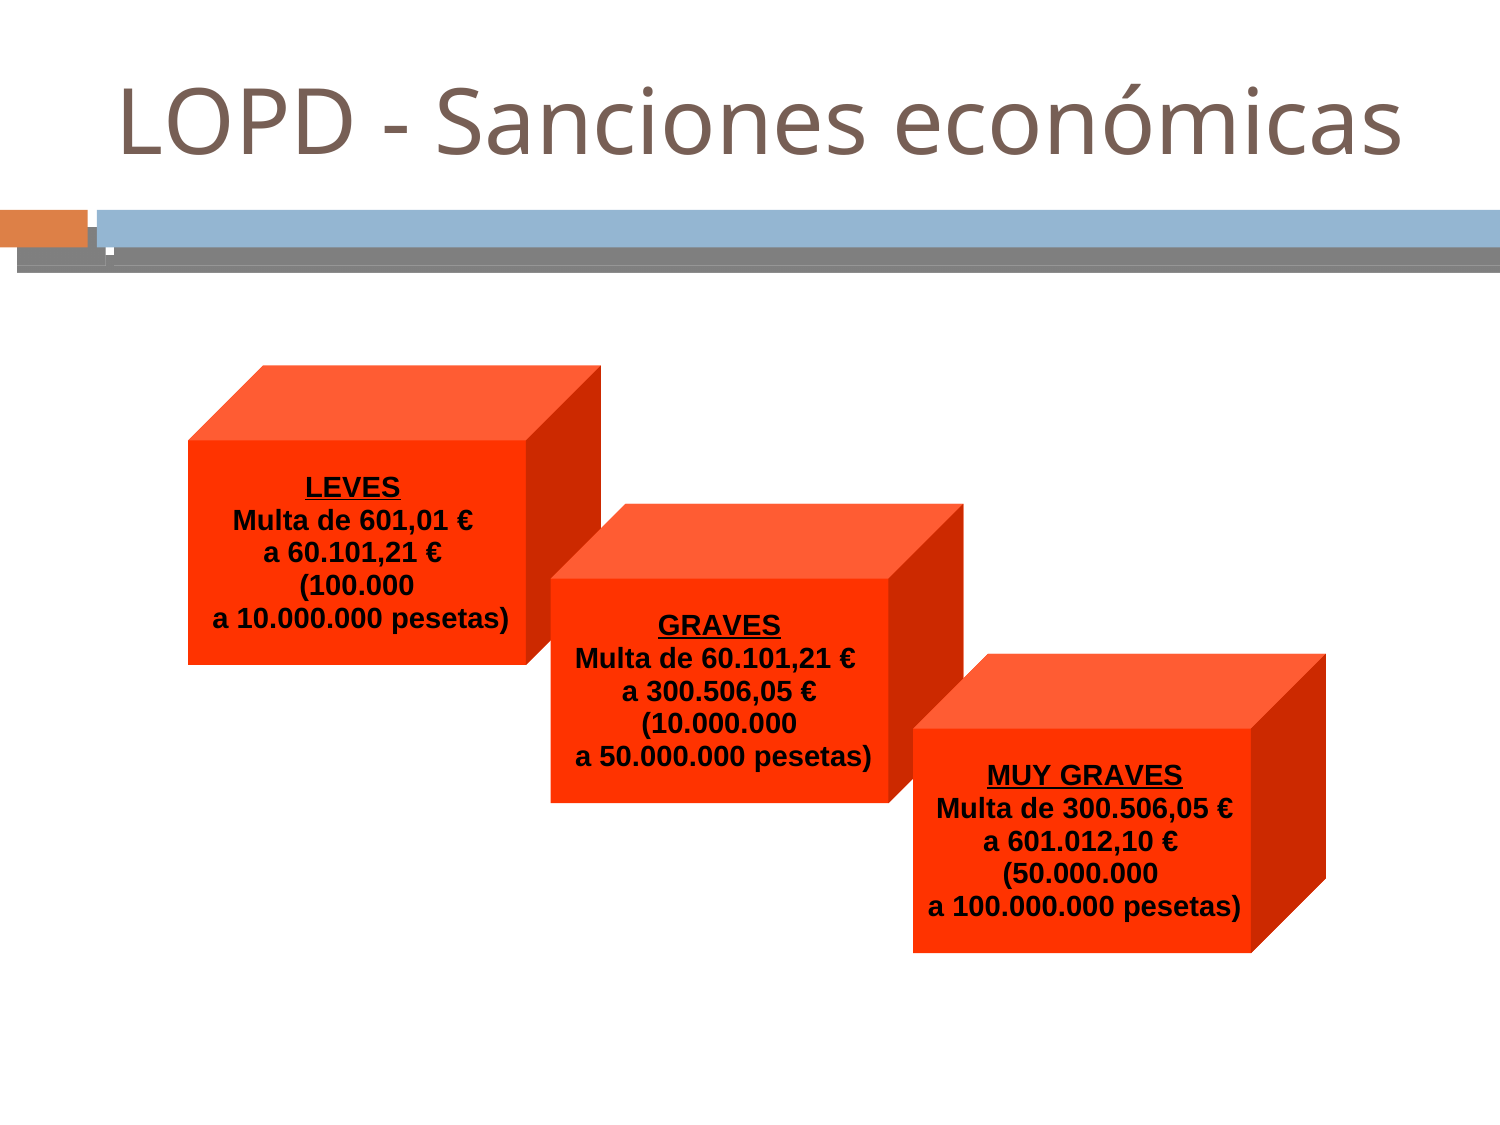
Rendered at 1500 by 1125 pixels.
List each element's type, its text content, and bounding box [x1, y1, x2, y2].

text_box GRAVES Multa de 60.101,21 € a 300.506,05 € (10.000.000 a 50.000.000 pesetas) [550, 579, 888, 804]
title LOPD - Sanciones económicas [100, 37, 1438, 201]
text_box LEVES Multa de 601,01 € a 60.101,21 € (100.000 a 10.000.000 pesetas) [188, 441, 525, 665]
text_box MUY GRAVES Multa de 300.506,05 € a 601.012,10 € (50.000.000 a 100.000.000 pesetas) [913, 729, 1250, 954]
